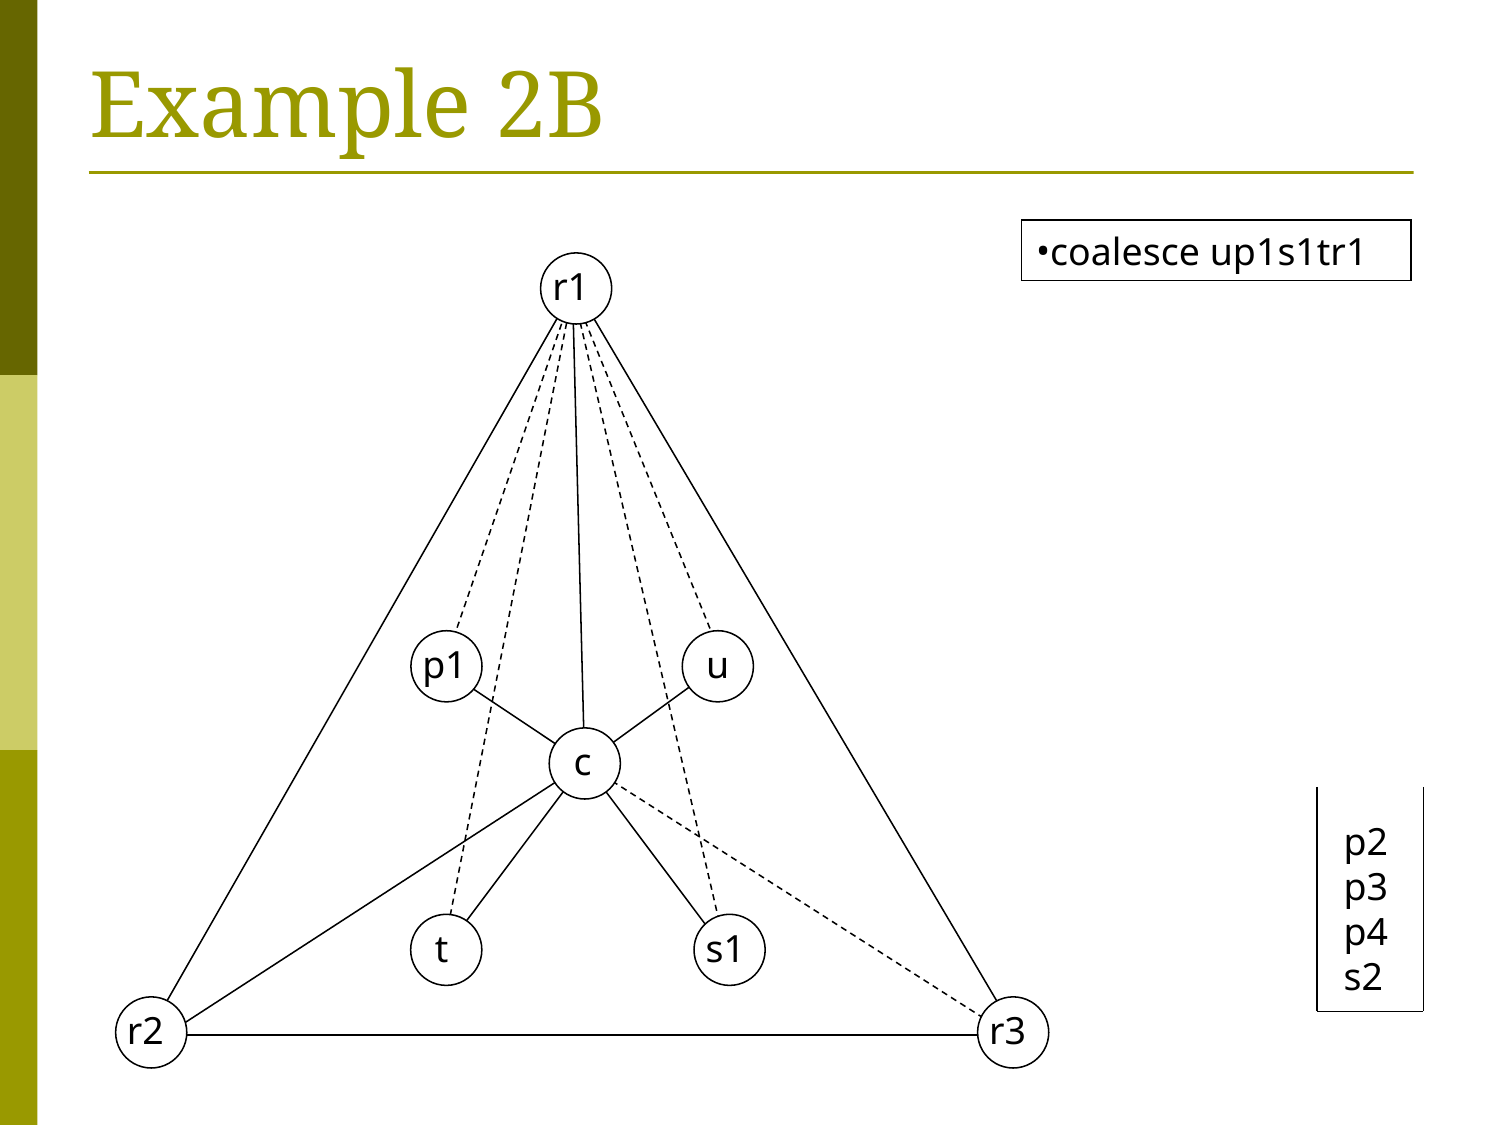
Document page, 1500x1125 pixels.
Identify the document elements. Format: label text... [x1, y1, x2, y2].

text_box r2 [112, 999, 195, 1060]
text_box s1 [690, 916, 777, 978]
text_box [562, 735, 621, 800]
text_box c [558, 730, 607, 791]
text_box [424, 694, 469, 702]
text_box [410, 925, 420, 974]
text_box p2 p3 p4 s2 [1328, 810, 1407, 1007]
text_box r1 [537, 255, 620, 316]
text_box p1 [407, 633, 498, 694]
text_box [553, 316, 599, 325]
text_box r3 [974, 999, 1057, 1060]
text_box coalesce up1s1tr1 [1021, 219, 1412, 281]
text_box [695, 694, 741, 702]
text_box u [691, 633, 745, 694]
text_box [424, 919, 482, 986]
text_box [128, 1060, 174, 1069]
text_box t [420, 916, 464, 978]
title Example 2B [75, 45, 1426, 173]
text_box [745, 643, 754, 690]
text_box [707, 978, 752, 986]
text_box [682, 643, 691, 690]
text_box [990, 1060, 1036, 1069]
text_box [549, 740, 558, 787]
